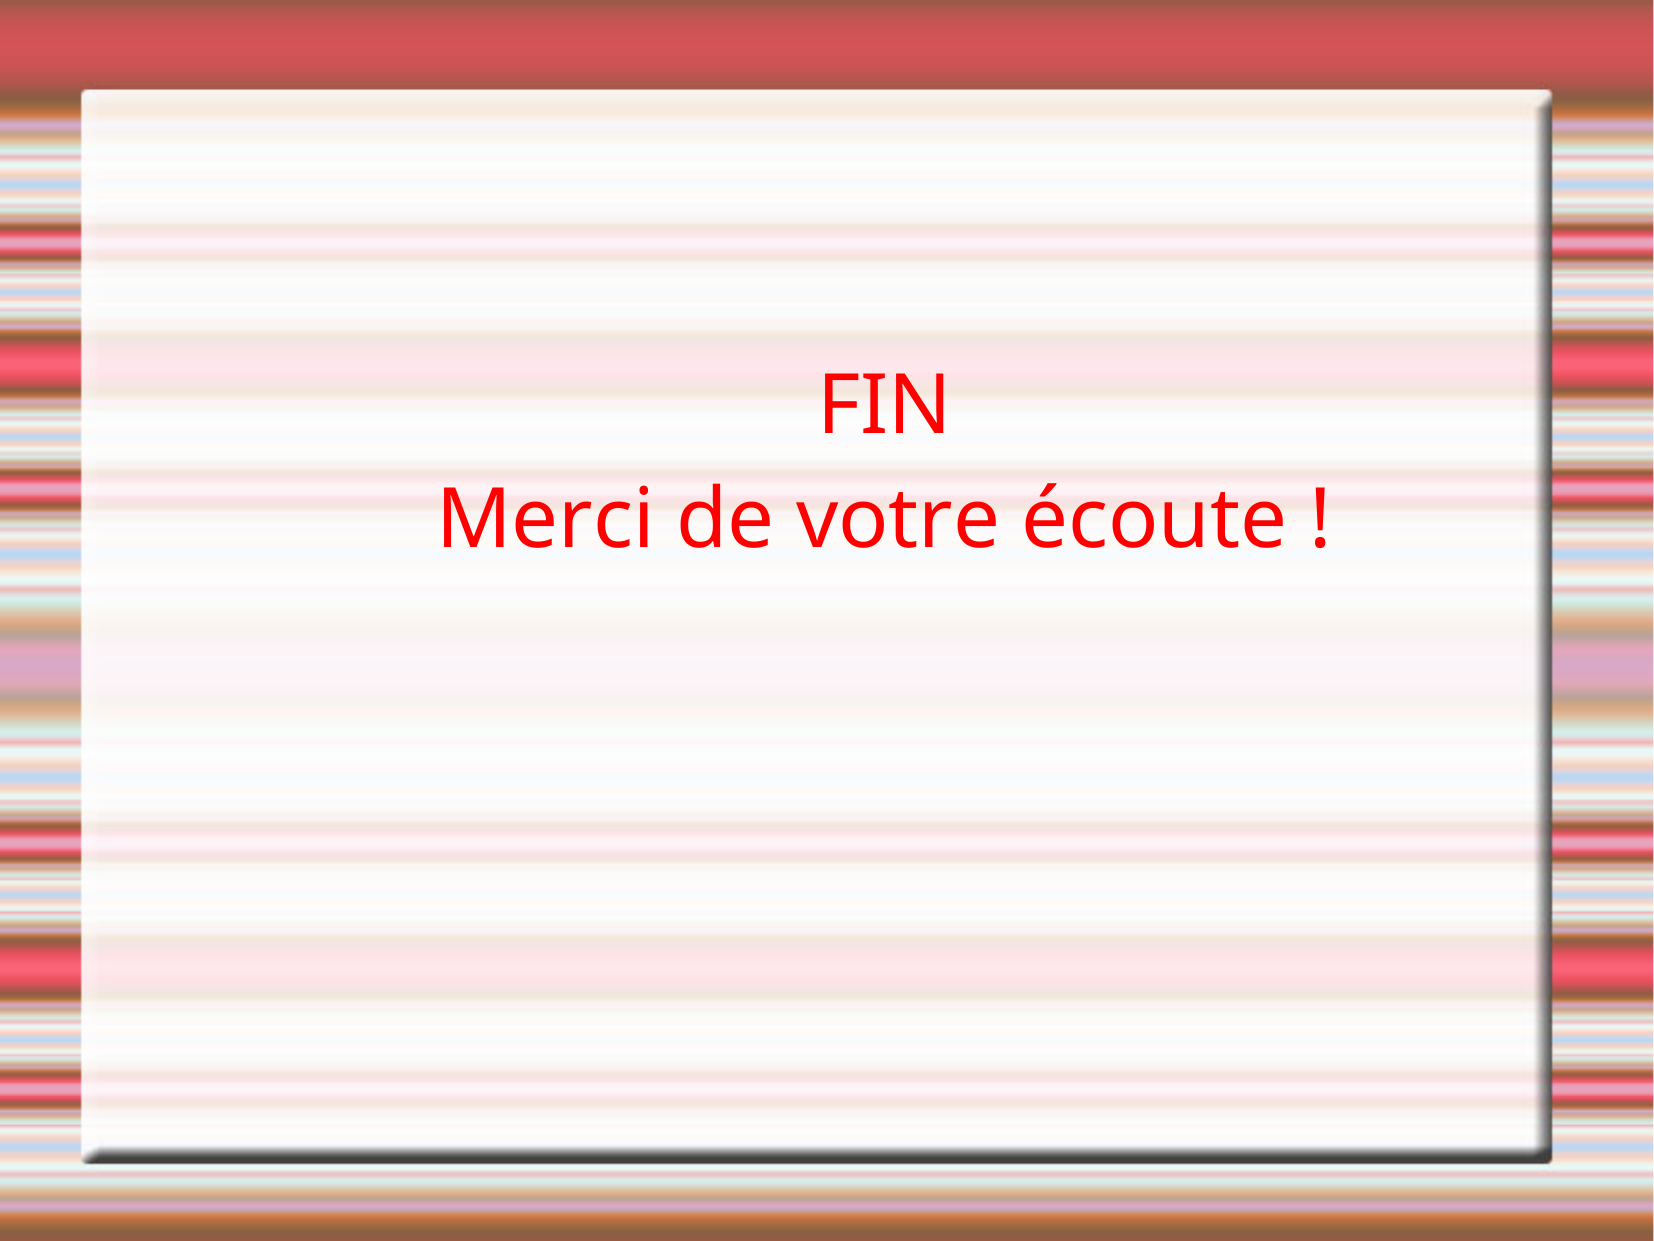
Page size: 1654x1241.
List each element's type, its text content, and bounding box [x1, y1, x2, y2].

list FIN Merci de votre écoute ! [152, 344, 1534, 1127]
picture [0, 0, 1654, 1241]
